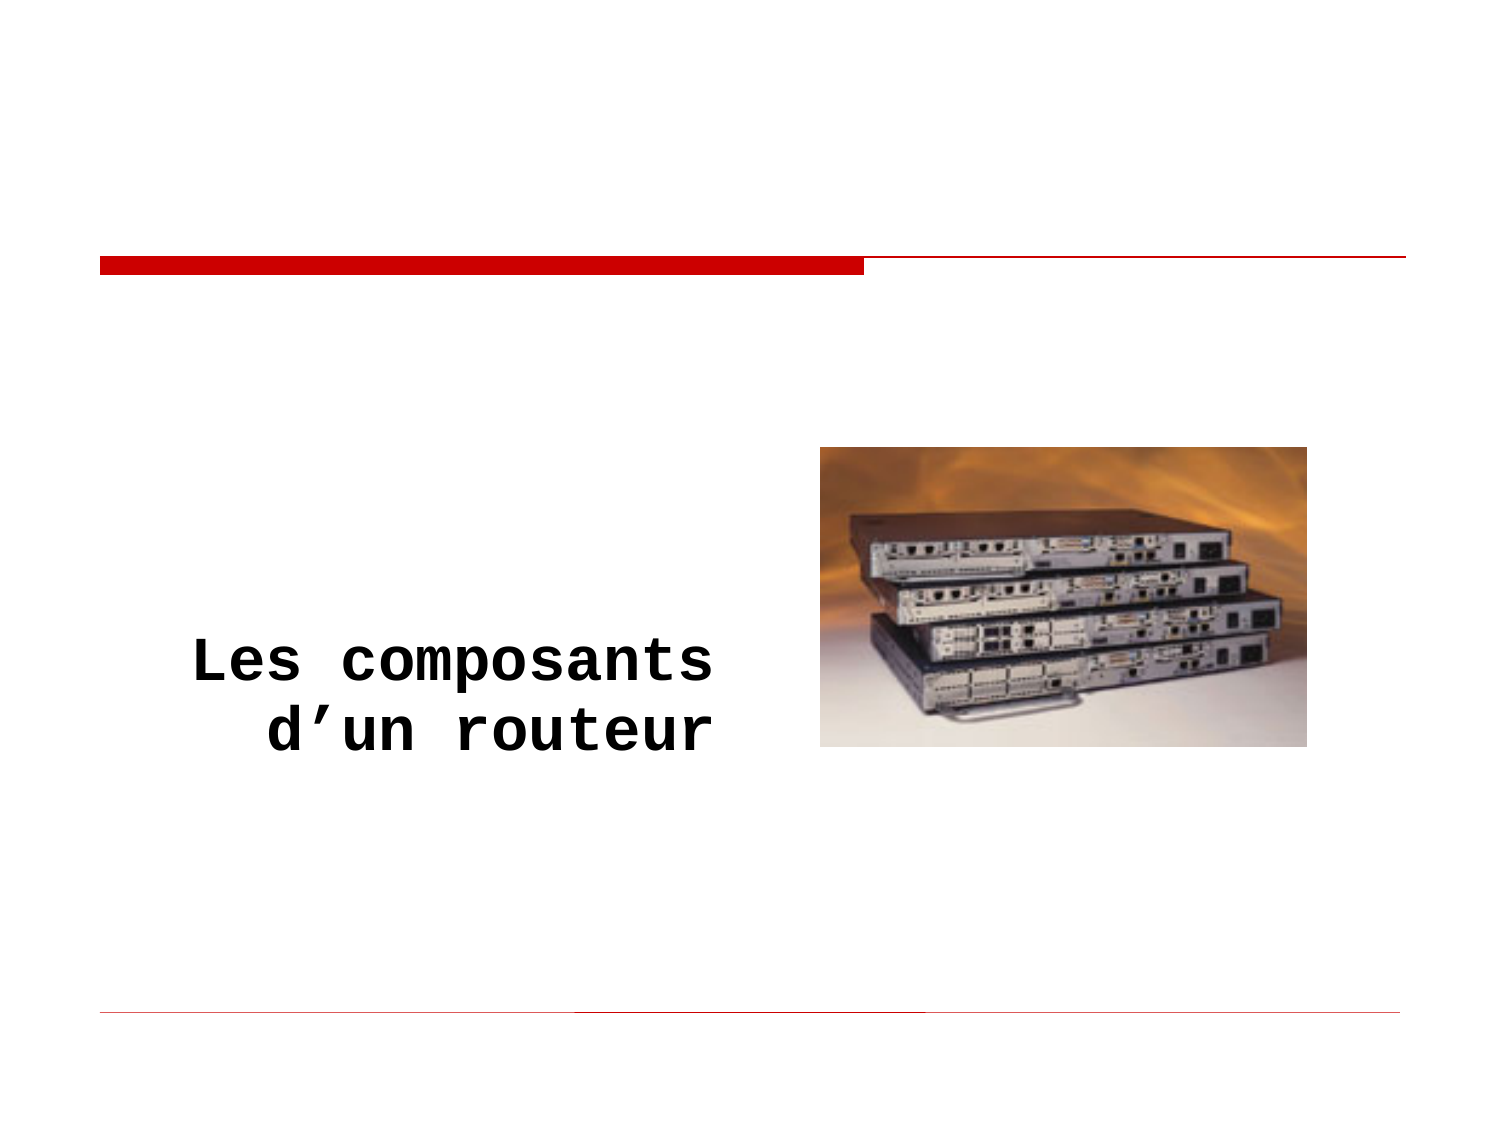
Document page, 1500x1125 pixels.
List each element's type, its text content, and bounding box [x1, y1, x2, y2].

list Les composants d’un routeur [92, 287, 737, 988]
text_box [820, 447, 1307, 747]
